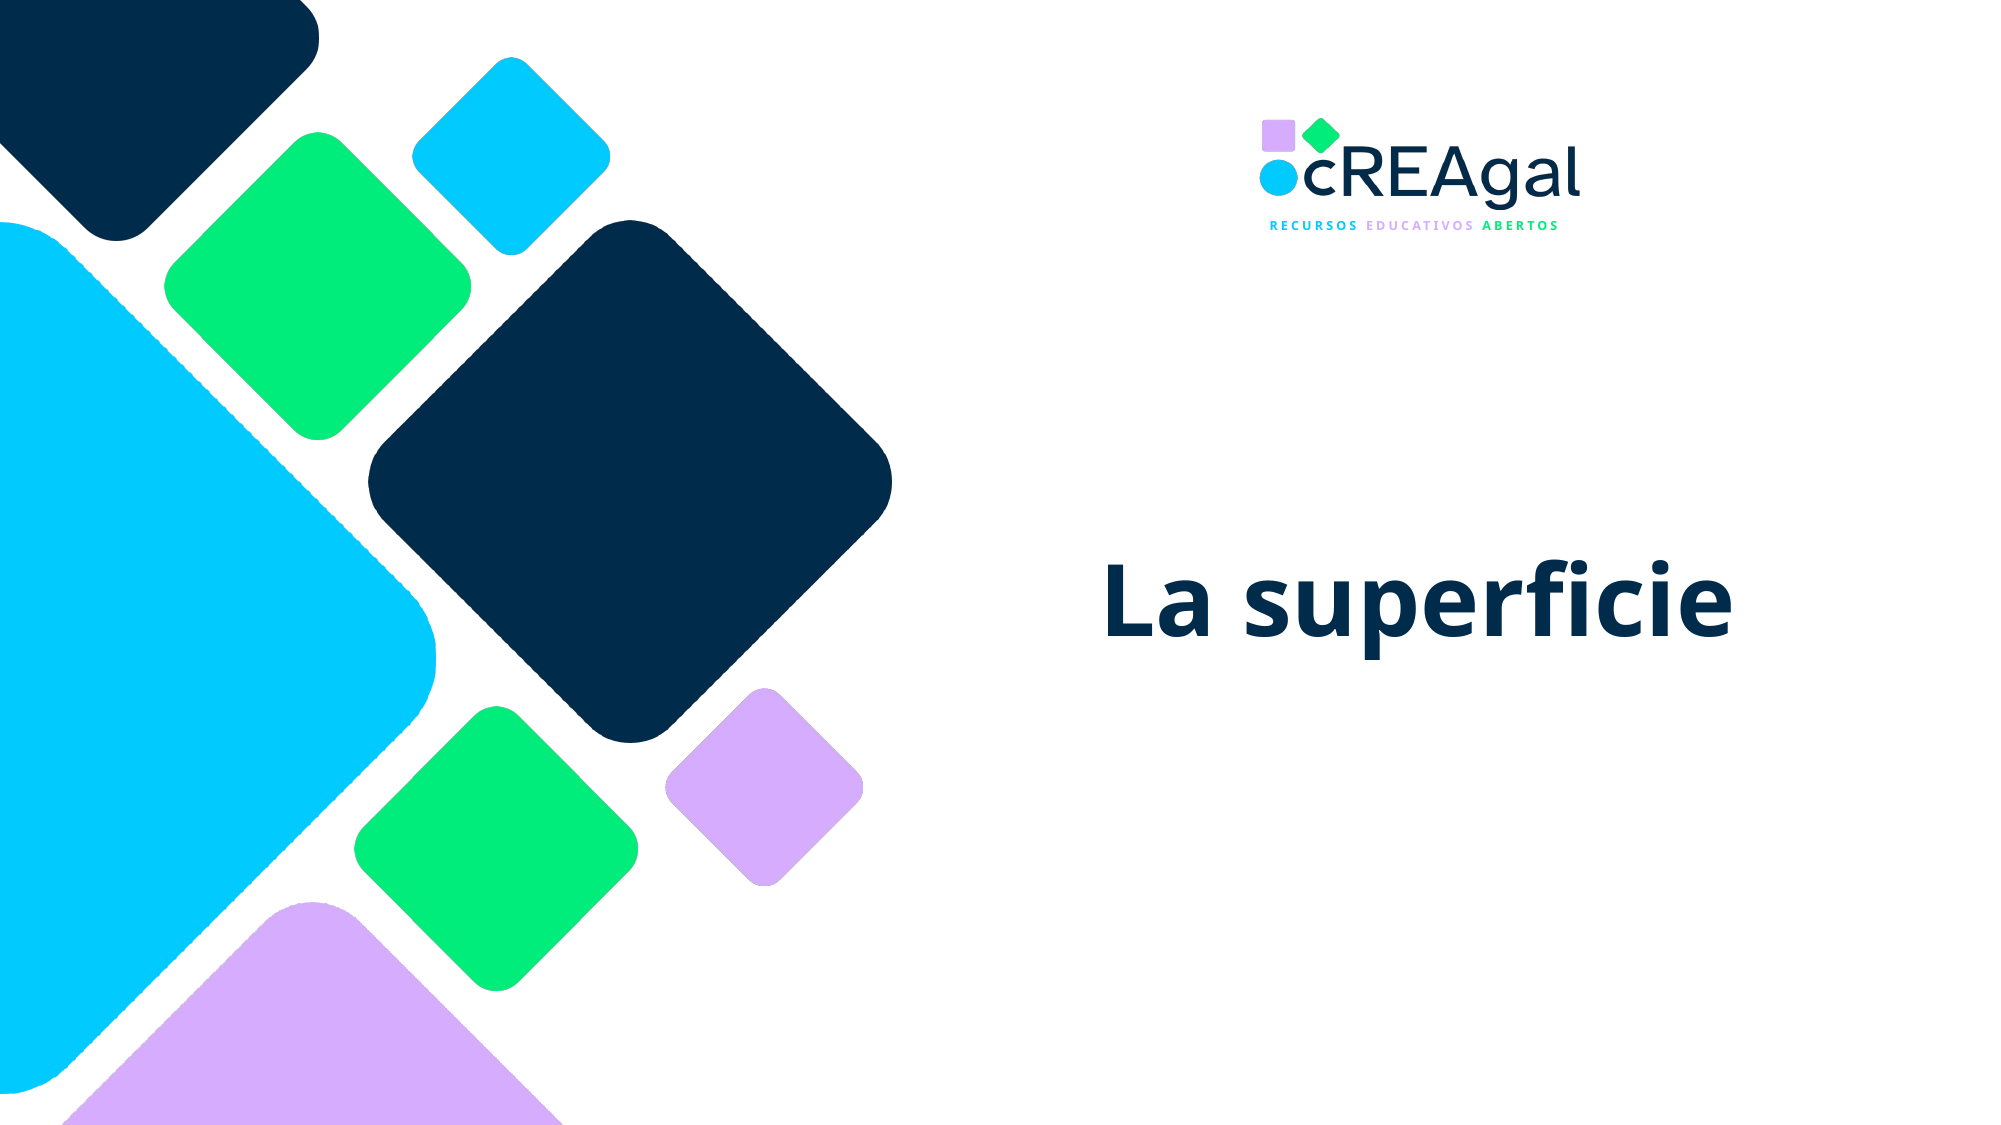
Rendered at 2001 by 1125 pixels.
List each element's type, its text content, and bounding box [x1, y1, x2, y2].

picture [1259, 118, 1580, 210]
picture [0, 0, 892, 1125]
picture [515, 57, 610, 149]
title La superficie [974, 428, 1861, 768]
